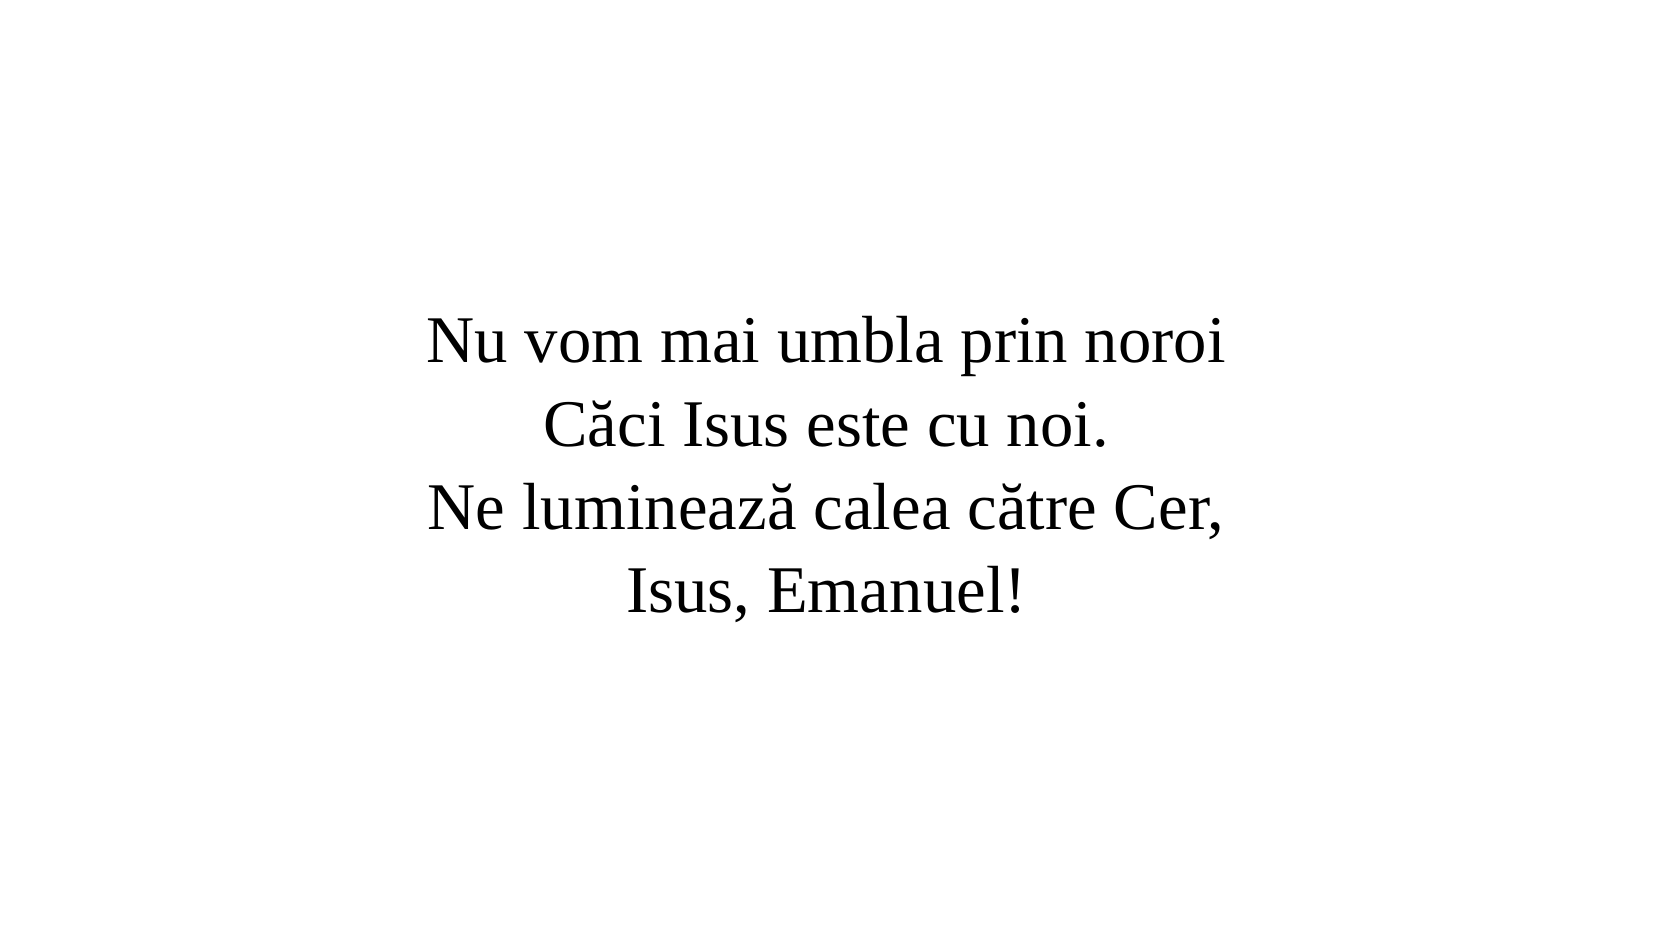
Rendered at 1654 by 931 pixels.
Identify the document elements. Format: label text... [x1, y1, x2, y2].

subtitle Nu vom mai umbla prin noroi Căci Isus este cu noi. Ne luminează calea către Cer, Isus, Emanuel! [300, 150, 1354, 781]
